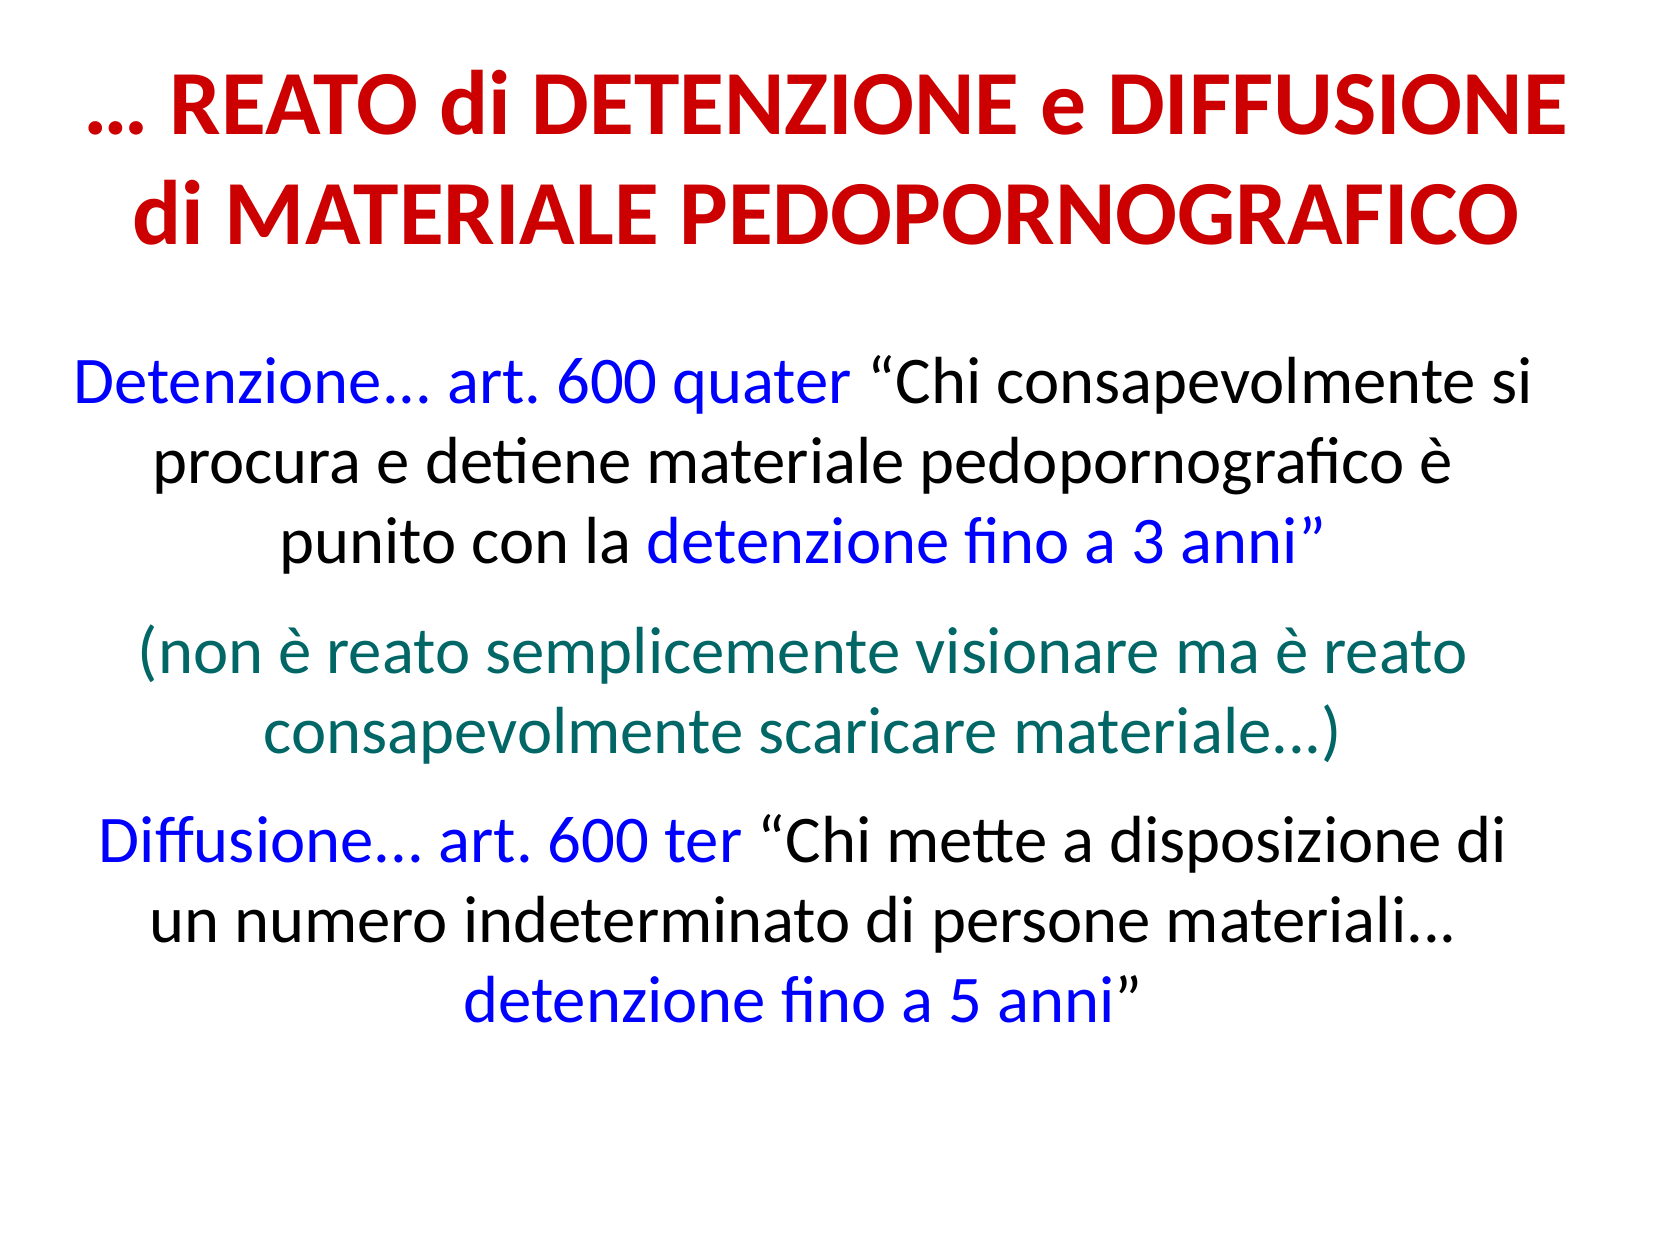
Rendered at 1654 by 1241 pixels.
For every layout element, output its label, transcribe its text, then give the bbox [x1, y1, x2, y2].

title … REATO di DETENZIONE e DIFFUSIONE di MATERIALE PEDOPORNOGRAFICO [82, 40, 1571, 266]
list Detenzione... art. 600 quater “Chi consapevolmente si procura e detiene materiale pedopornografico è punito con la detenzione fino a 3 anni” (non è reato semplicemente visionare ma è reato consapevolmente scaricare materiale...) Diffusione... art. 600 ter “Chi mette a disposizione di un numero indeterminato di persone materiali... detenzione fino a 5 anni” [70, 336, 1536, 1130]
